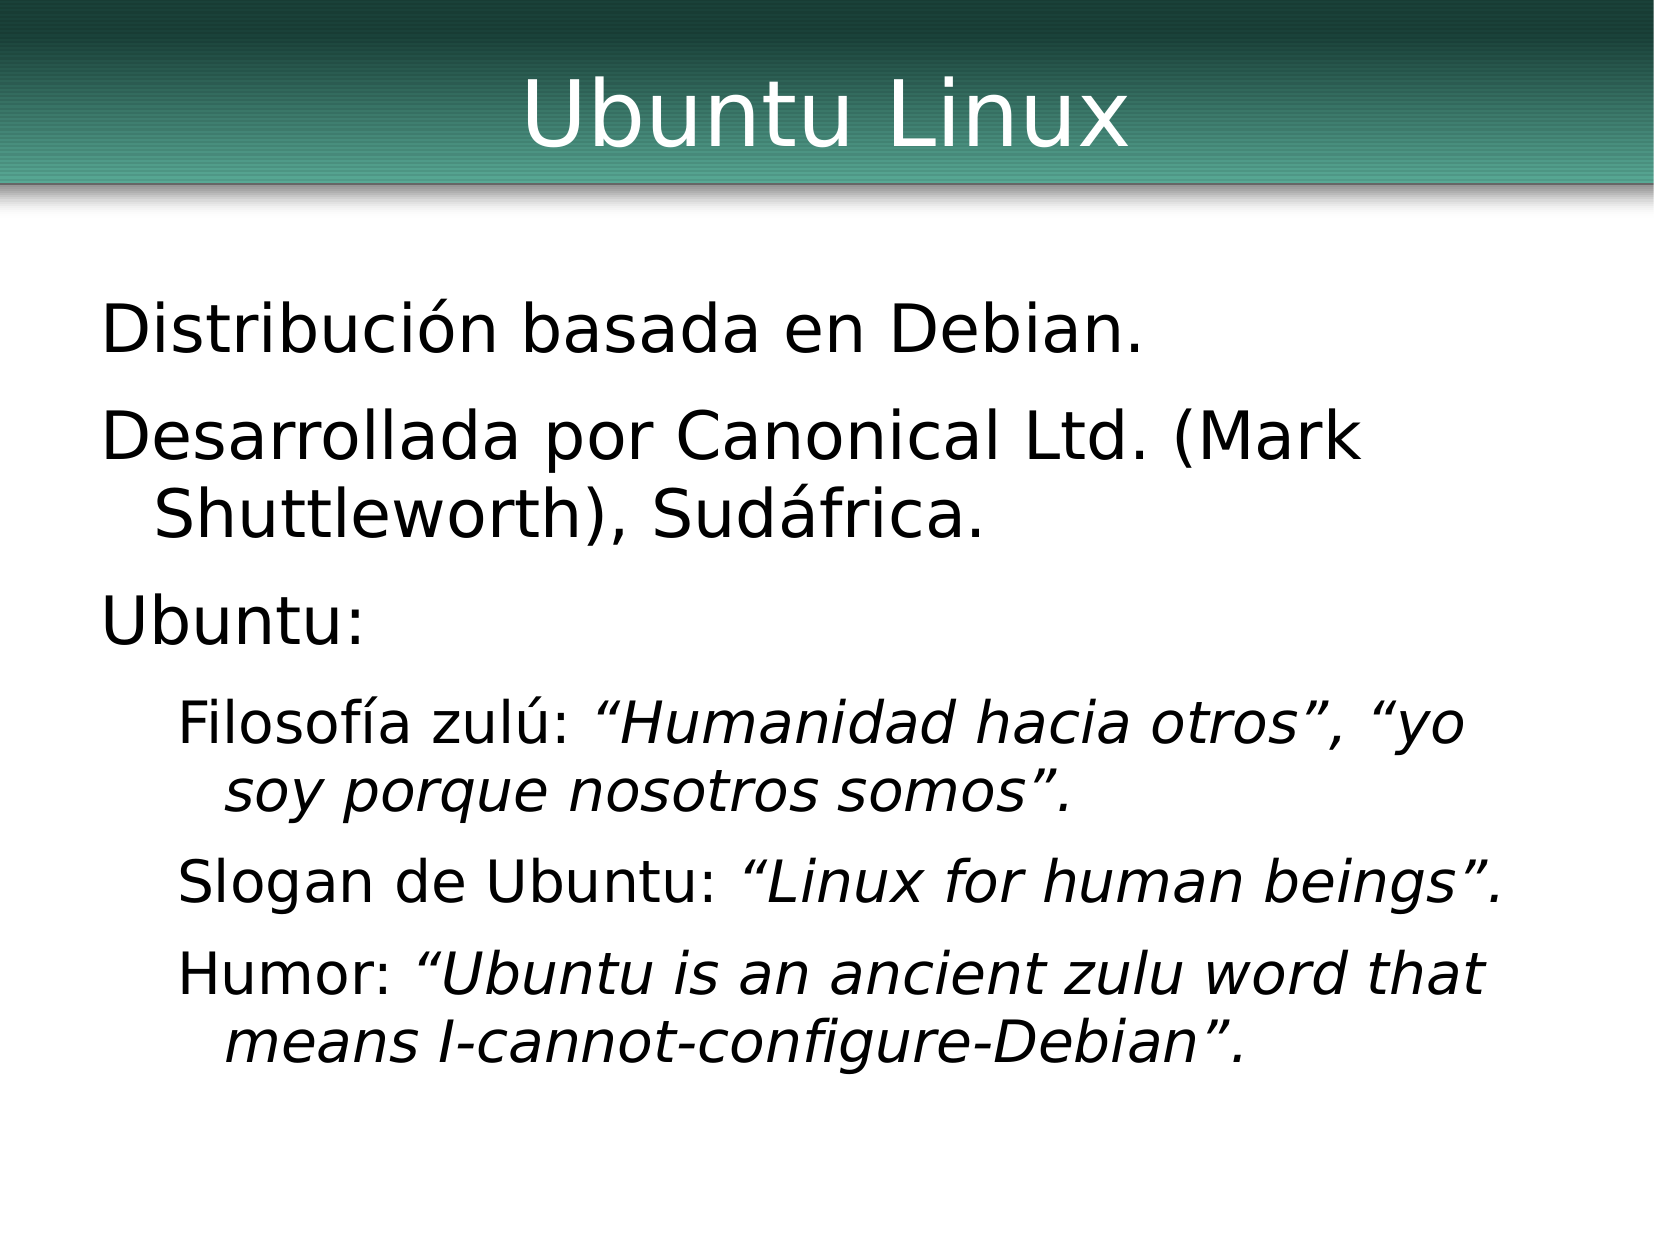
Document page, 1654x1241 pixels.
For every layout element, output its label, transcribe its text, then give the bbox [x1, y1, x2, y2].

title Ubuntu Linux [82, 11, 1571, 219]
list Distribución basada en Debian. Desarrollada por Canonical Ltd. (Mark Shuttleworth), Sudáfrica. Ubuntu: Filosofía zulú: “Humanidad hacia otros”, “yo soy porque nosotros somos”. Slogan de Ubuntu: “Linux for human beings”. Humor: “Ubuntu is an ancient zulu word that means I-cannot-configure-Debian”. [82, 290, 1571, 1094]
picture [0, 0, 1654, 225]
